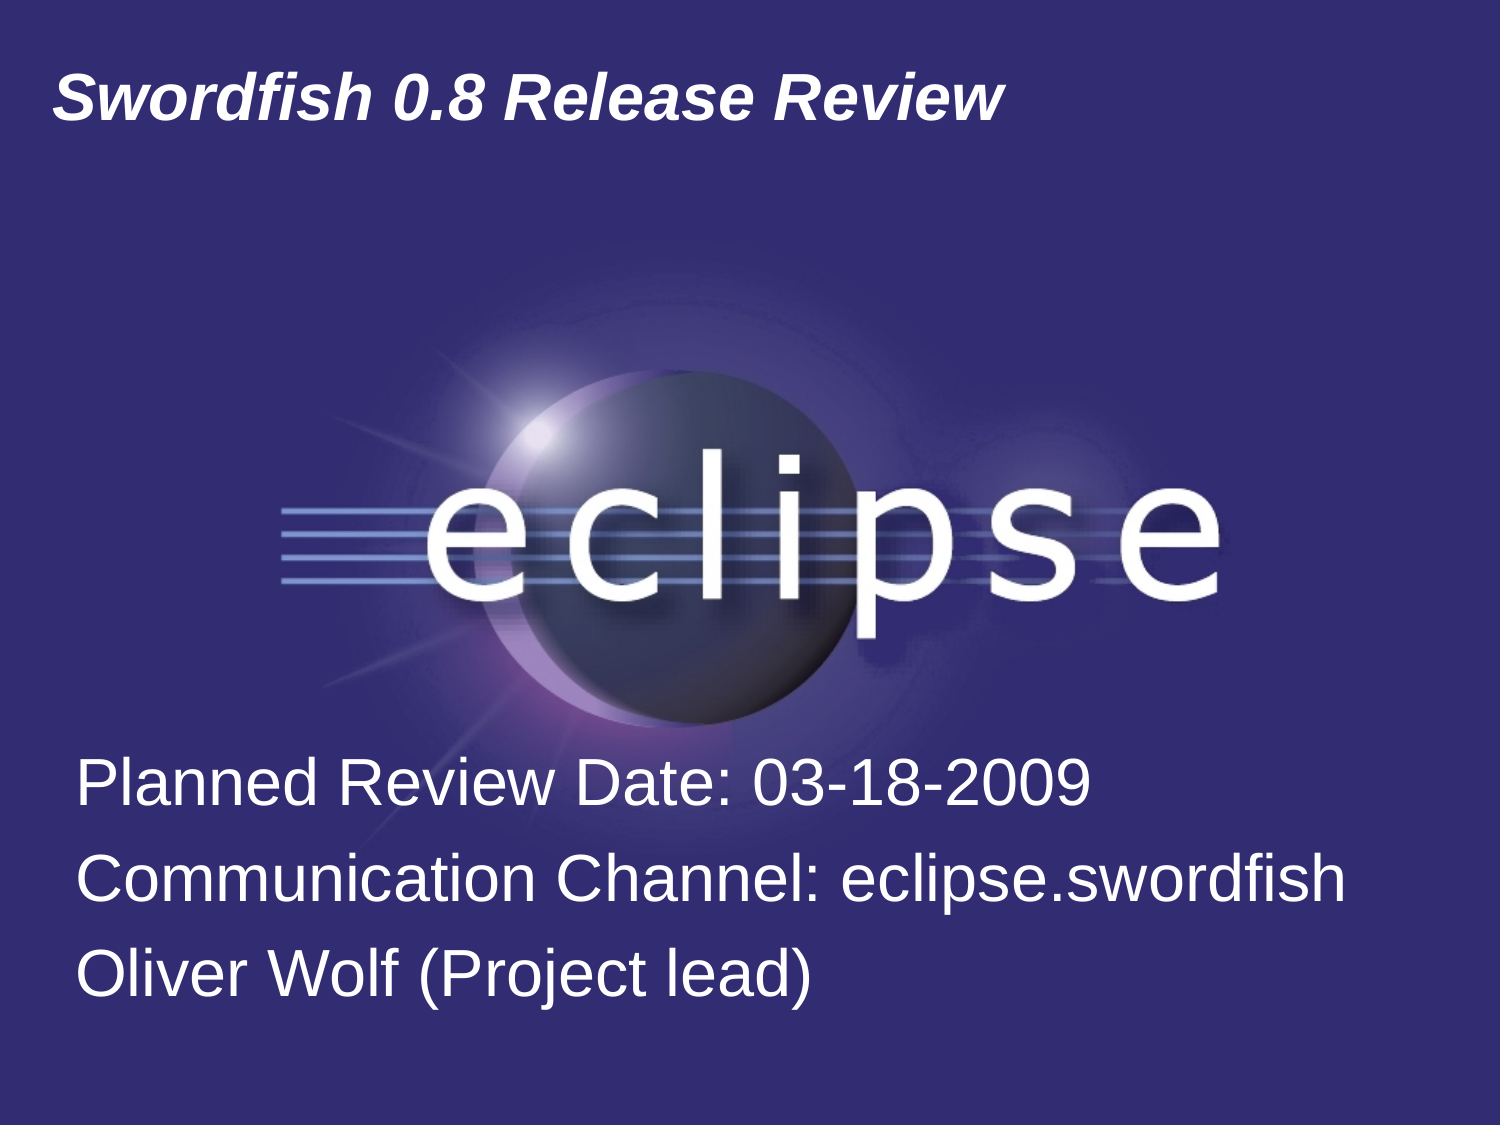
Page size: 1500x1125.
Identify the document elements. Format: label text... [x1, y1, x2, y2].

title Swordfish 0.8 Release Review [37, 58, 1417, 316]
picture [0, 0, 1500, 1125]
subtitle Planned Review Date: 03-18-2009 Communication Channel: eclipse.swordfish Oliver Wolf (Project lead) [75, 745, 1425, 1011]
